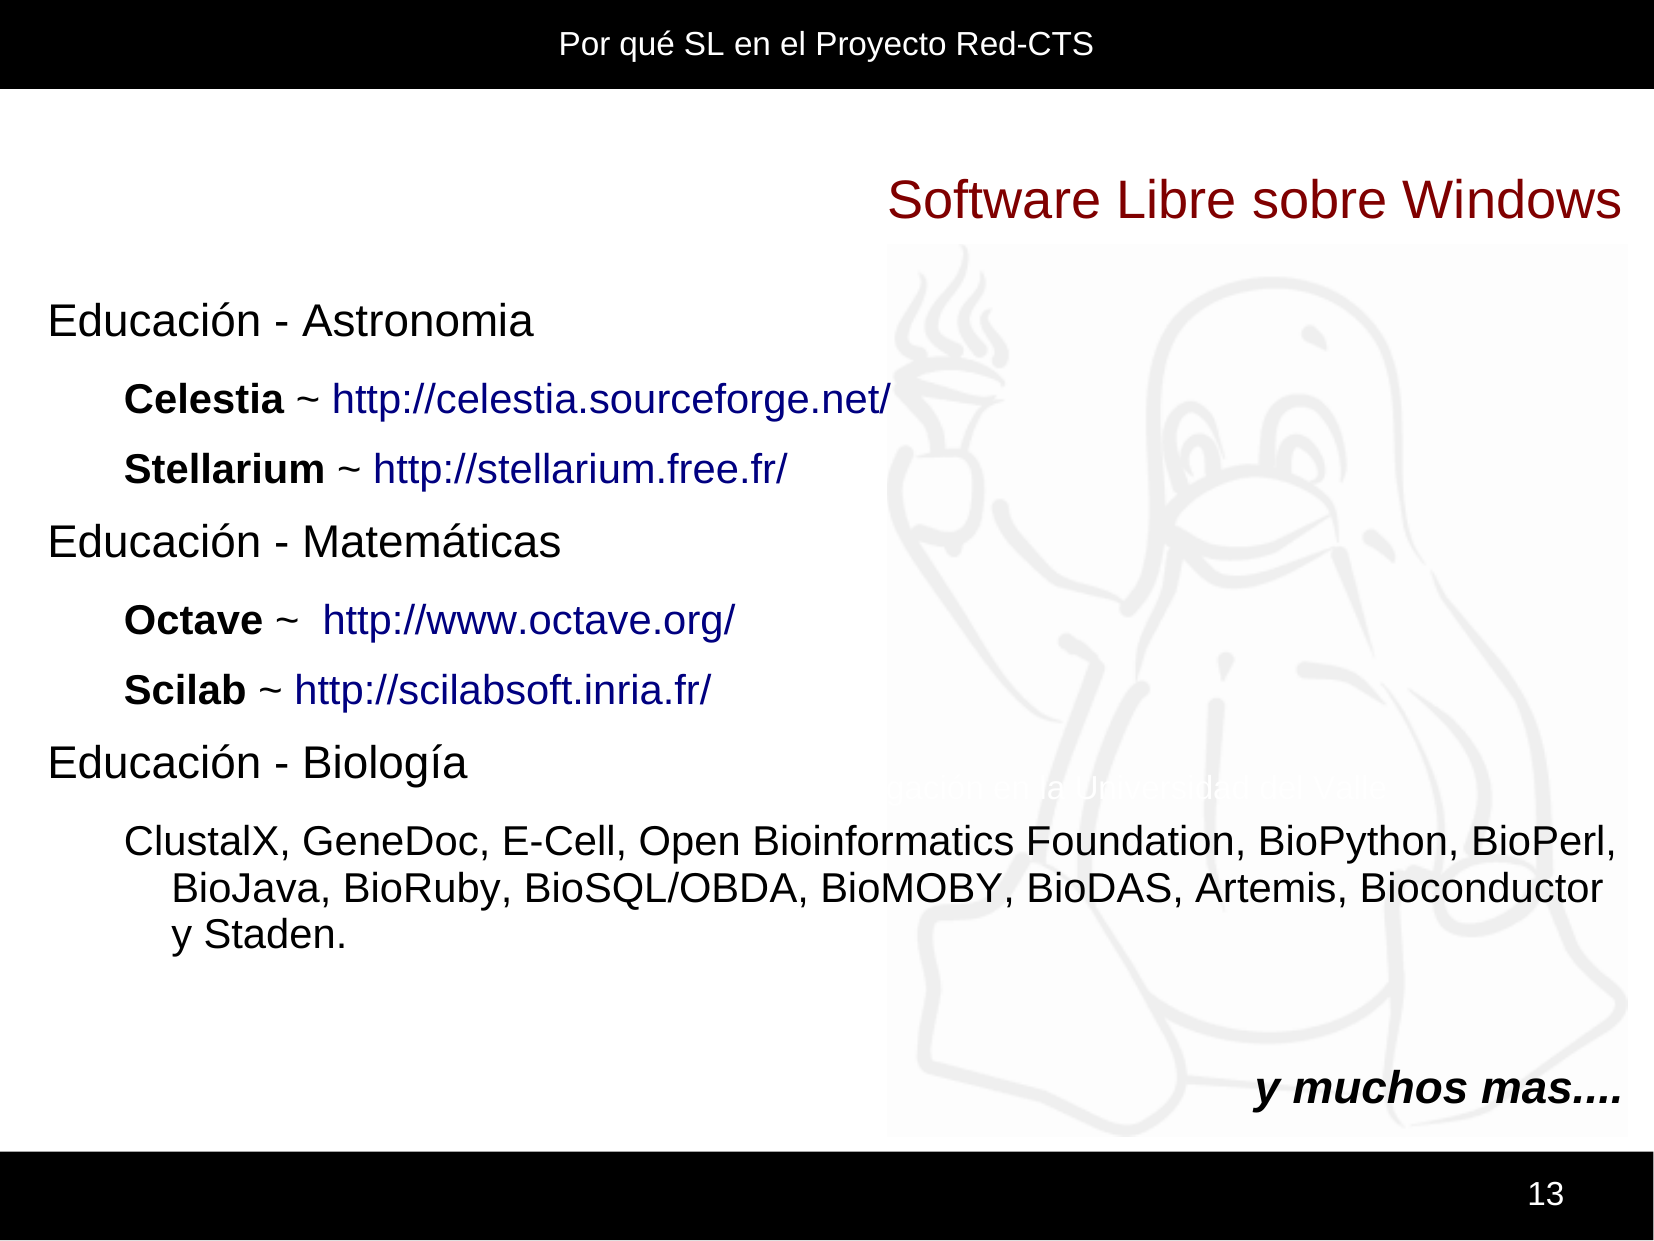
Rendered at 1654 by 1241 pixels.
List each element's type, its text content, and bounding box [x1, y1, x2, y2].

text_box Por qué SL en el Proyecto Red-CTS [0, 0, 1654, 89]
list Educación - Astronomia Celestia ~ http://celestia.sourceforge.net/ Stellarium ~ http://stellarium.free.fr/ Educación - Matemáticas Octave ~ http://www.octave.org/ Scilab ~ http://scilabsoft.inria.fr/ Educación - Biología ClustalX, GeneDoc, E-Cell, Open Bioinformatics Foundation, BioPython, BioPerl, BioJava, BioRuby, BioSQL/OBDA, BioMOBY, BioDAS, Artemis, Bioconductor y Staden. y muchos mas.... [29, 295, 1625, 1122]
picture [887, 244, 1628, 1137]
title Software Libre sobre Windows [147, 147, 1625, 252]
